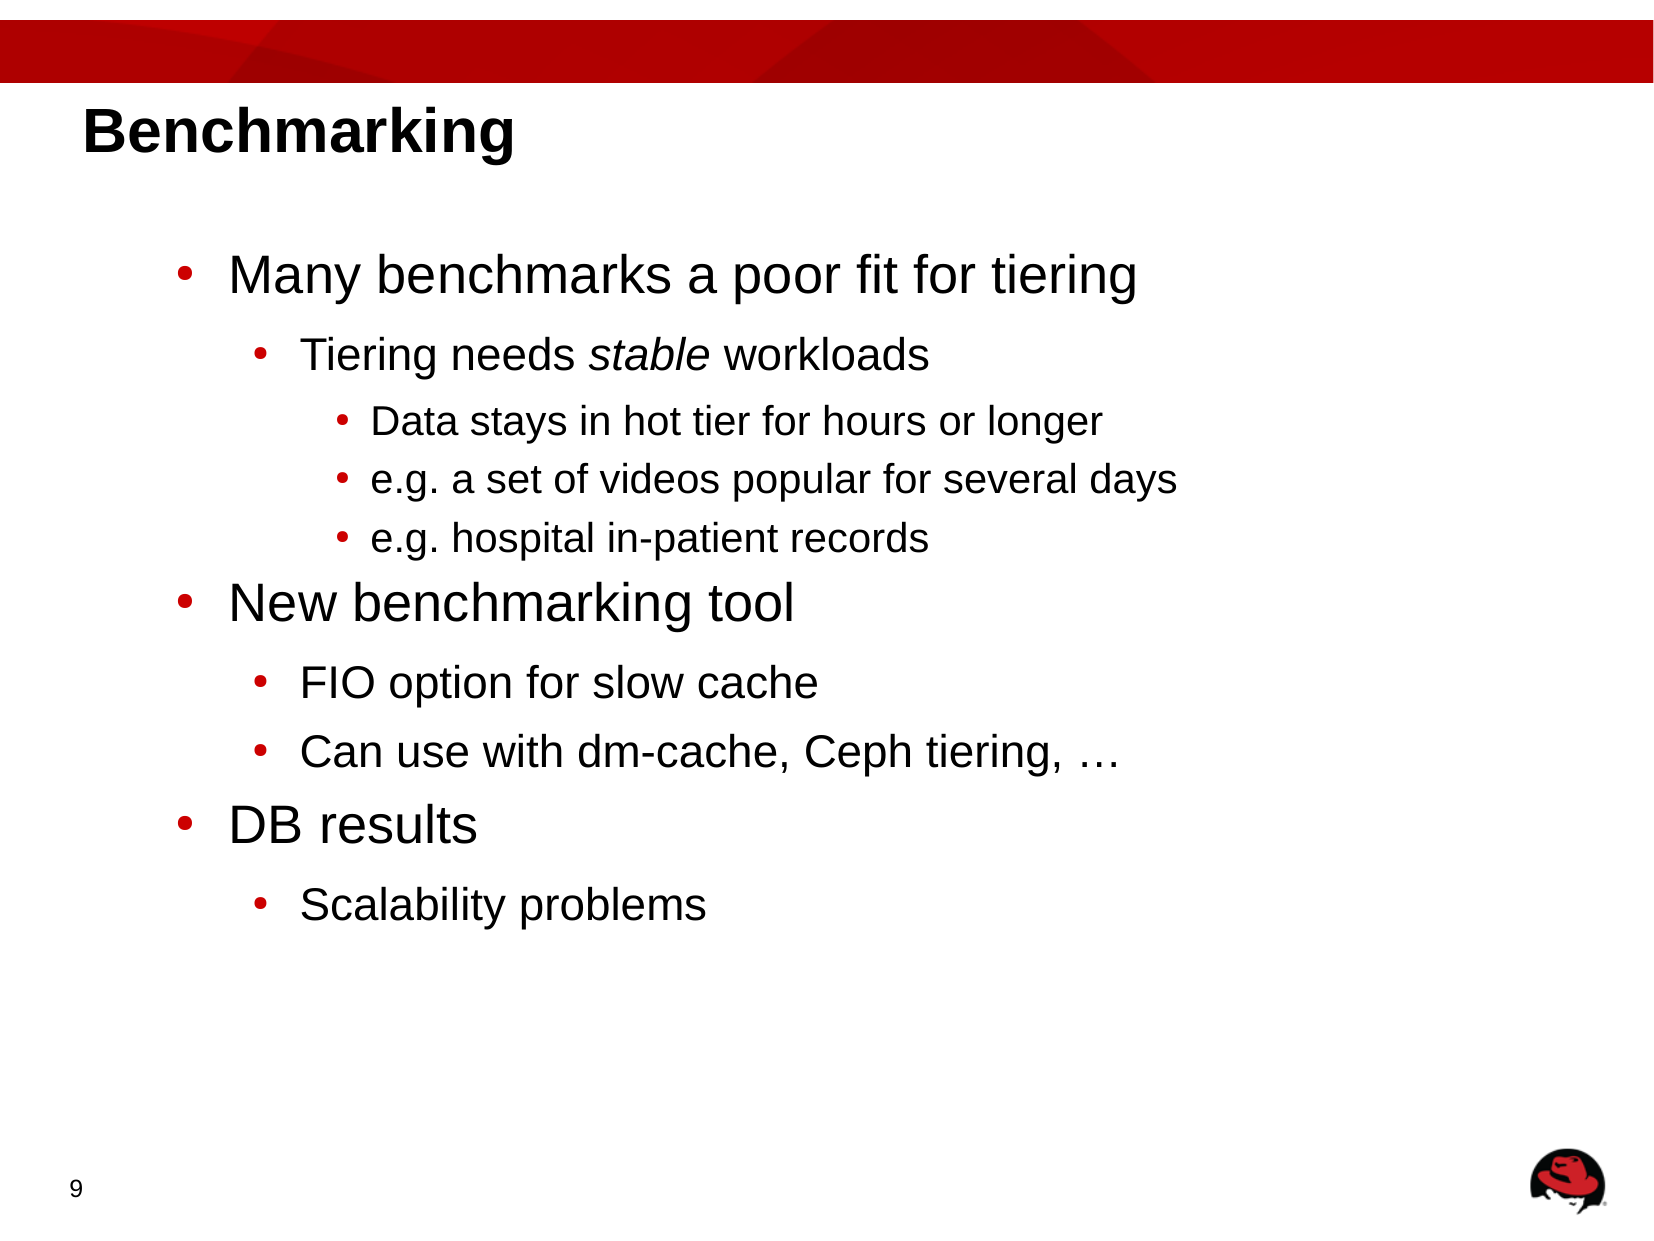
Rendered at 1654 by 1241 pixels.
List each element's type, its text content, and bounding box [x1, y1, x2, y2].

list Many benchmarks a poor fit for tiering Tiering needs stable workloads Data stays in hot tier for hours or longer e.g. a set of videos popular for several days e.g. hospital in-patient records New benchmarking tool FIO option for slow cache Can use with dm-cache, Ceph tiering, … DB results Scalability problems [86, 244, 1576, 1241]
title Benchmarking [82, 37, 1571, 226]
picture [1576, 1146, 1613, 1224]
picture [0, 20, 1654, 83]
